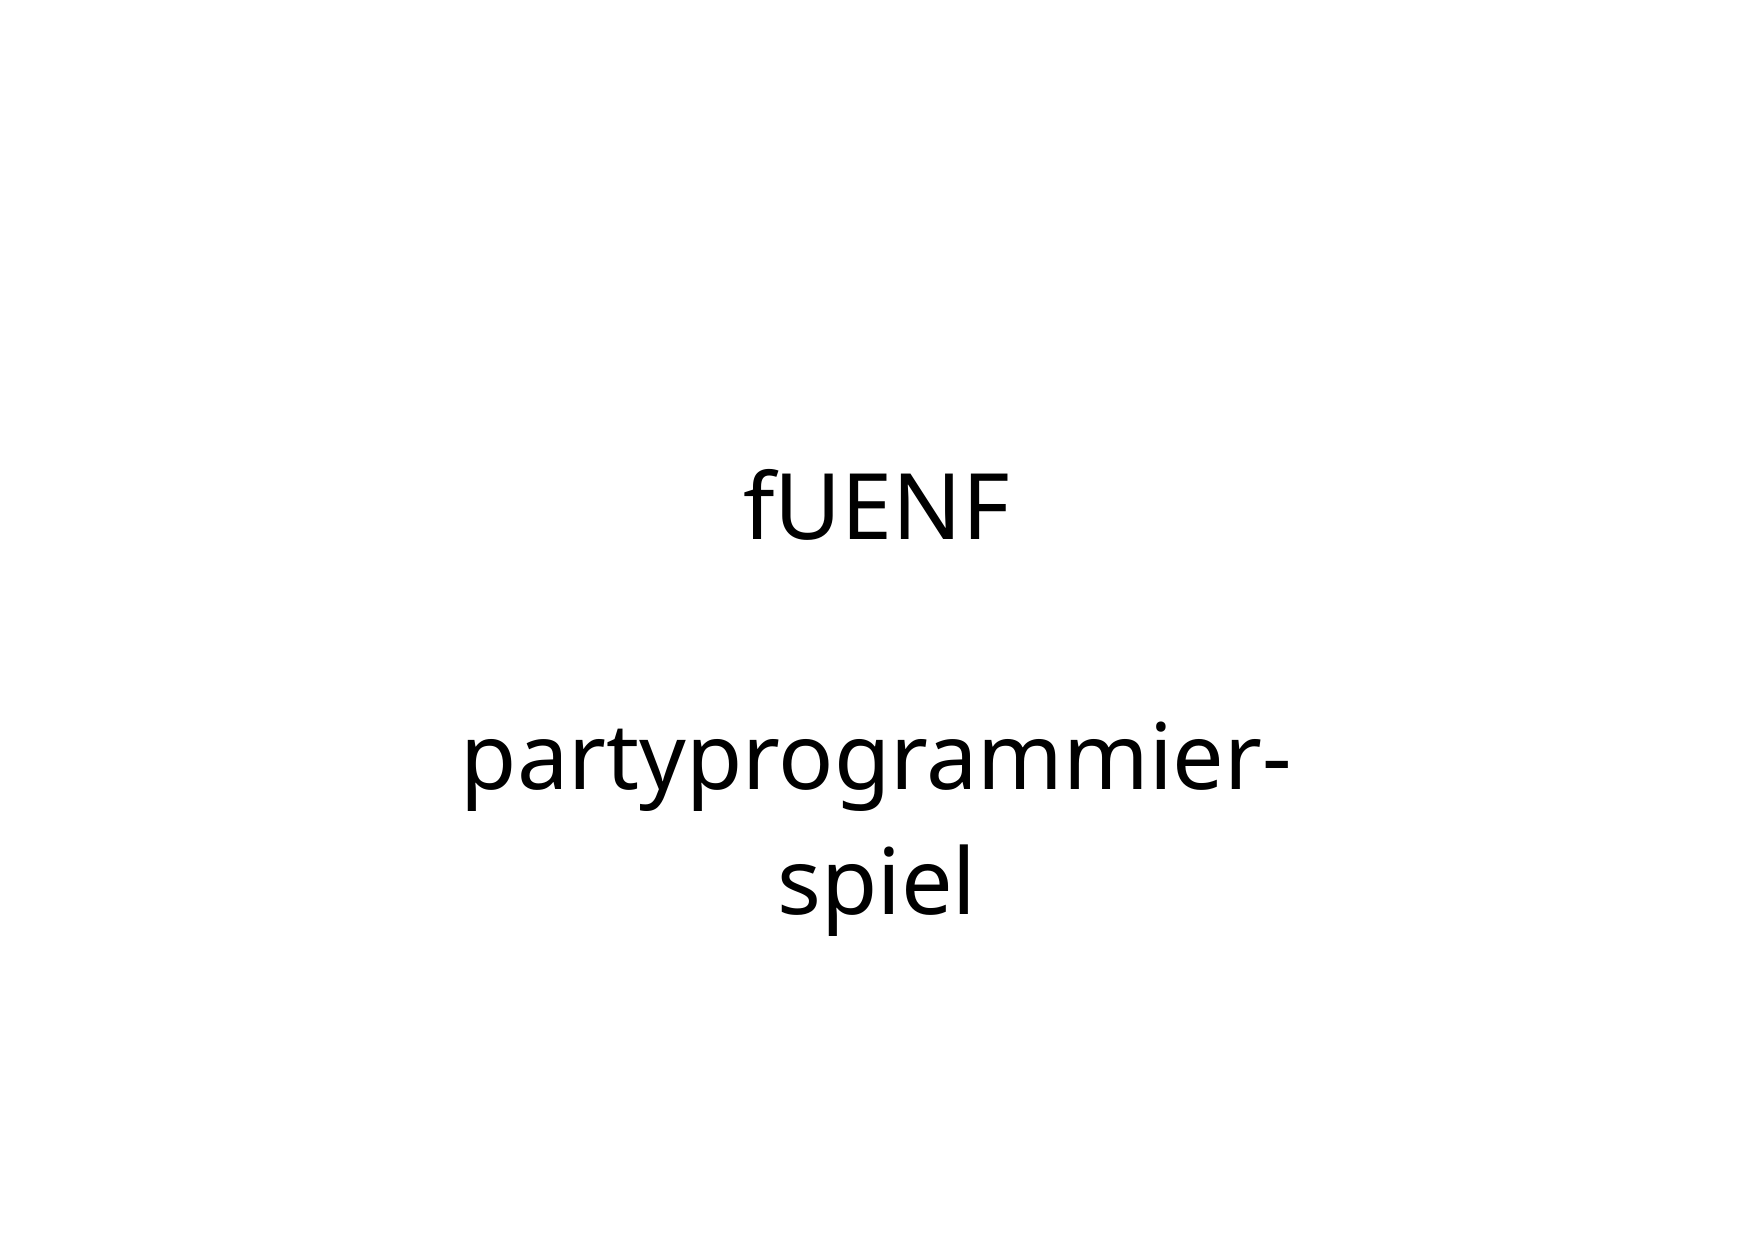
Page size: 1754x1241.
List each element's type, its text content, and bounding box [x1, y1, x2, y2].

subtitle fUENF partyprogrammier- spiel [140, 321, 1613, 1063]
